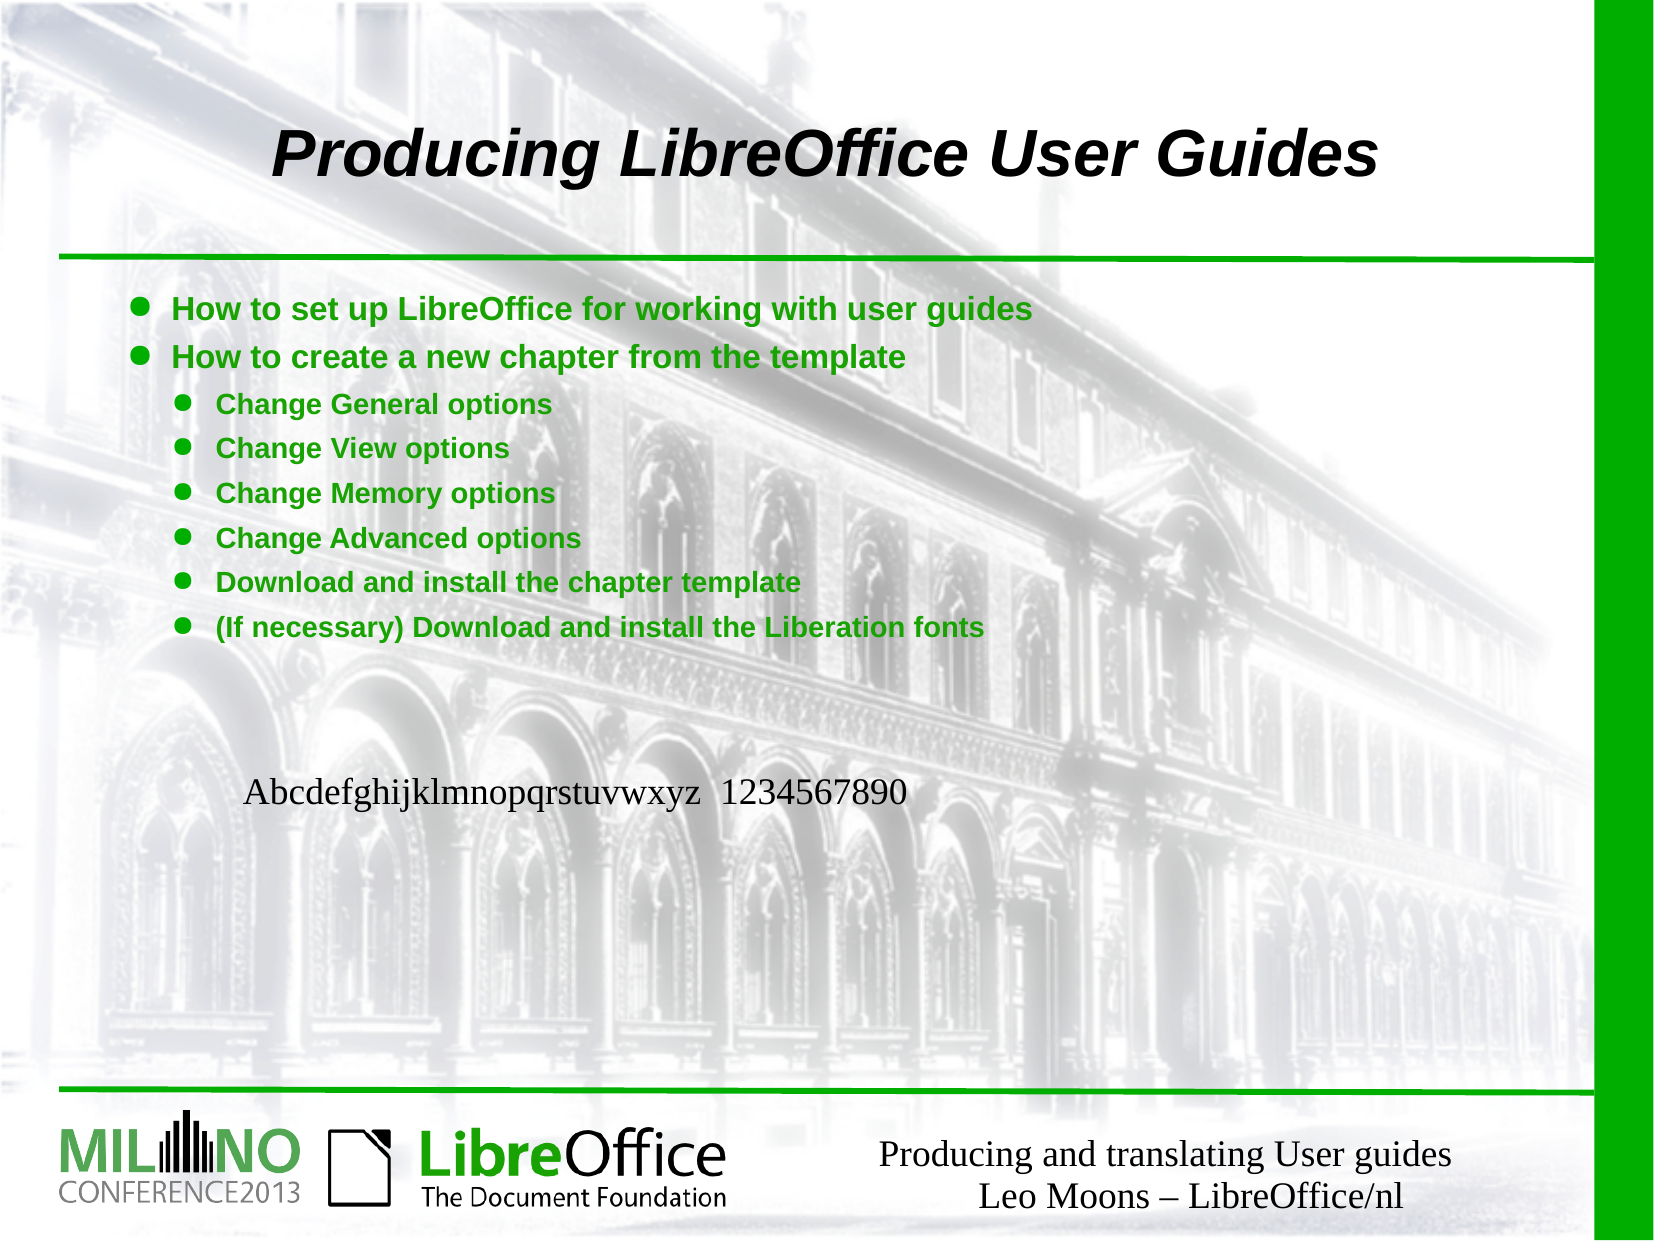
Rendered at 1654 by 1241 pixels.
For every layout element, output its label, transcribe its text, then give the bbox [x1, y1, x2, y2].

text_box Producing and translating User guides Leo Moons – LibreOffice/nl [864, 1126, 1519, 1224]
list How to set up LibreOffice for working with user guides How to create a new chapter from the template Change General options Change View options Change Memory options Change Advanced options Download and install the chapter template (If necessary) Download and install the Liberation fonts [82, 290, 1571, 1010]
picture [0, 1, 1594, 1241]
title Producing LibreOffice User Guides [82, 49, 1571, 257]
text_box Abcdefghijklmnopqrstuvwxyz 1234567890 [228, 763, 973, 821]
